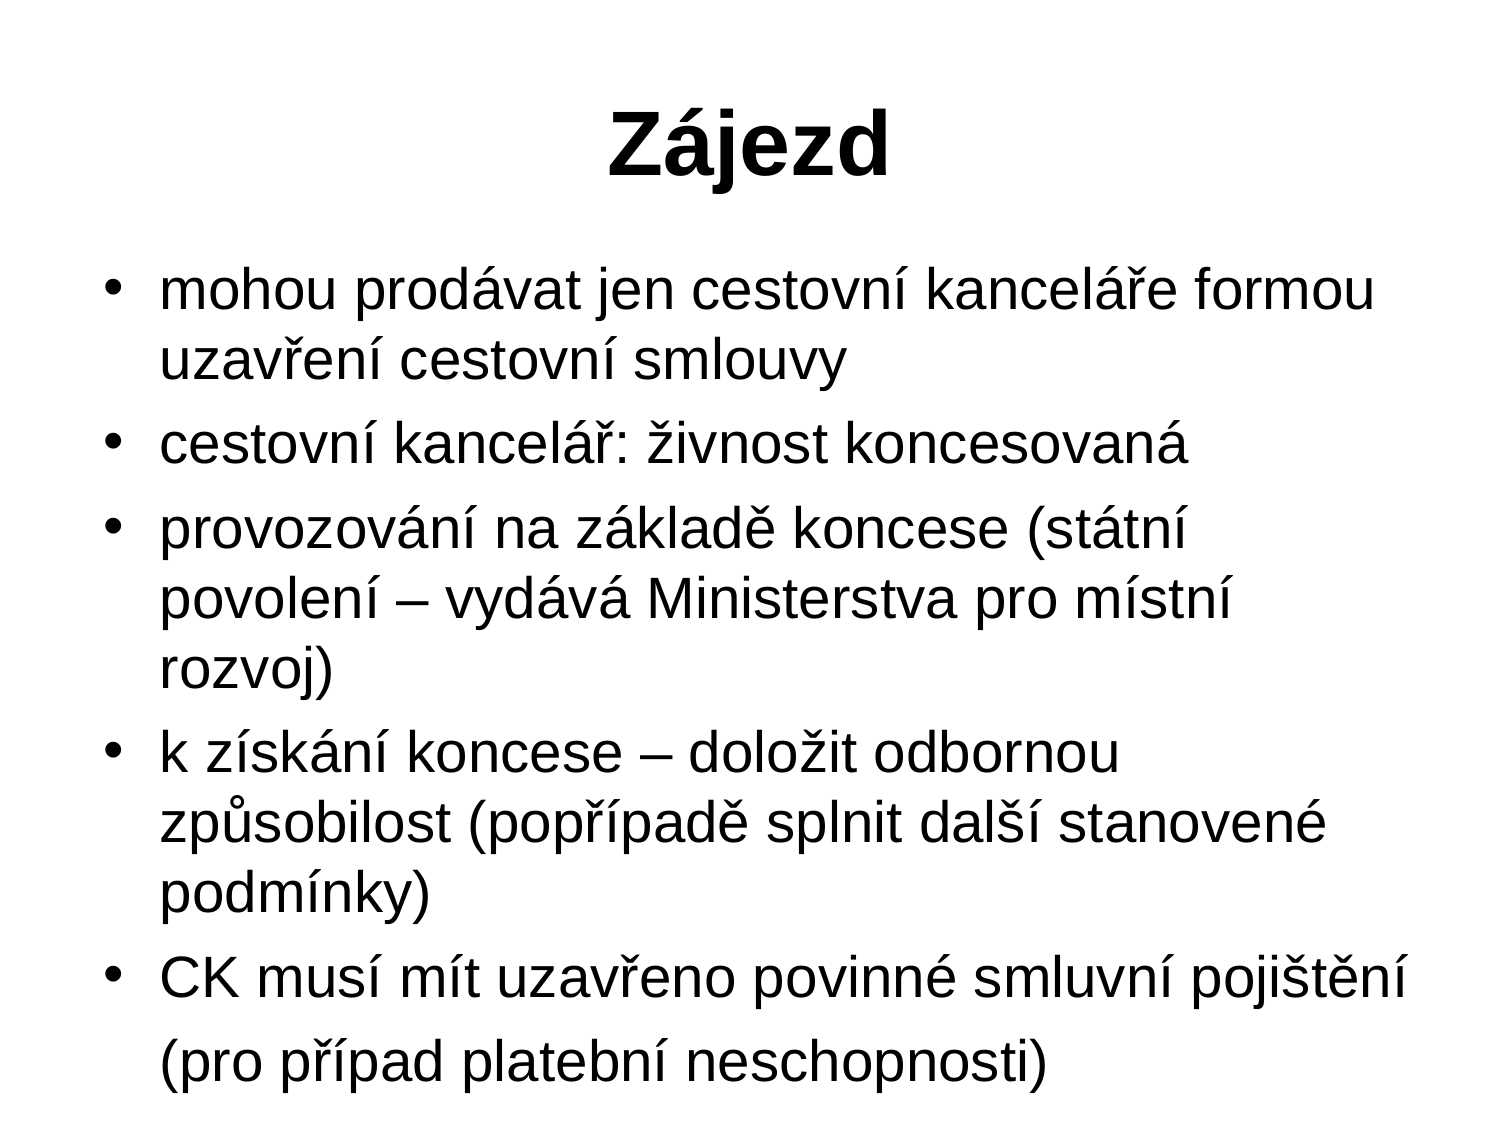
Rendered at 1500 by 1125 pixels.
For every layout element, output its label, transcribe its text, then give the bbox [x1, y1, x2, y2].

title Zájezd [75, 45, 1426, 233]
list mohou prodávat jen cestovní kanceláře formou uzavření cestovní smlouvy cestovní kancelář: živnost koncesovaná provozování na základě koncese (státní povolení – vydává Ministerstva pro místní rozvoj) k získání koncese – doložit odbornou způsobilost (popřípadě splnit další stanovené podmínky) CK musí mít uzavřeno povinné smluvní pojištění (pro případ platební neschopnosti) [88, 243, 1439, 1125]
